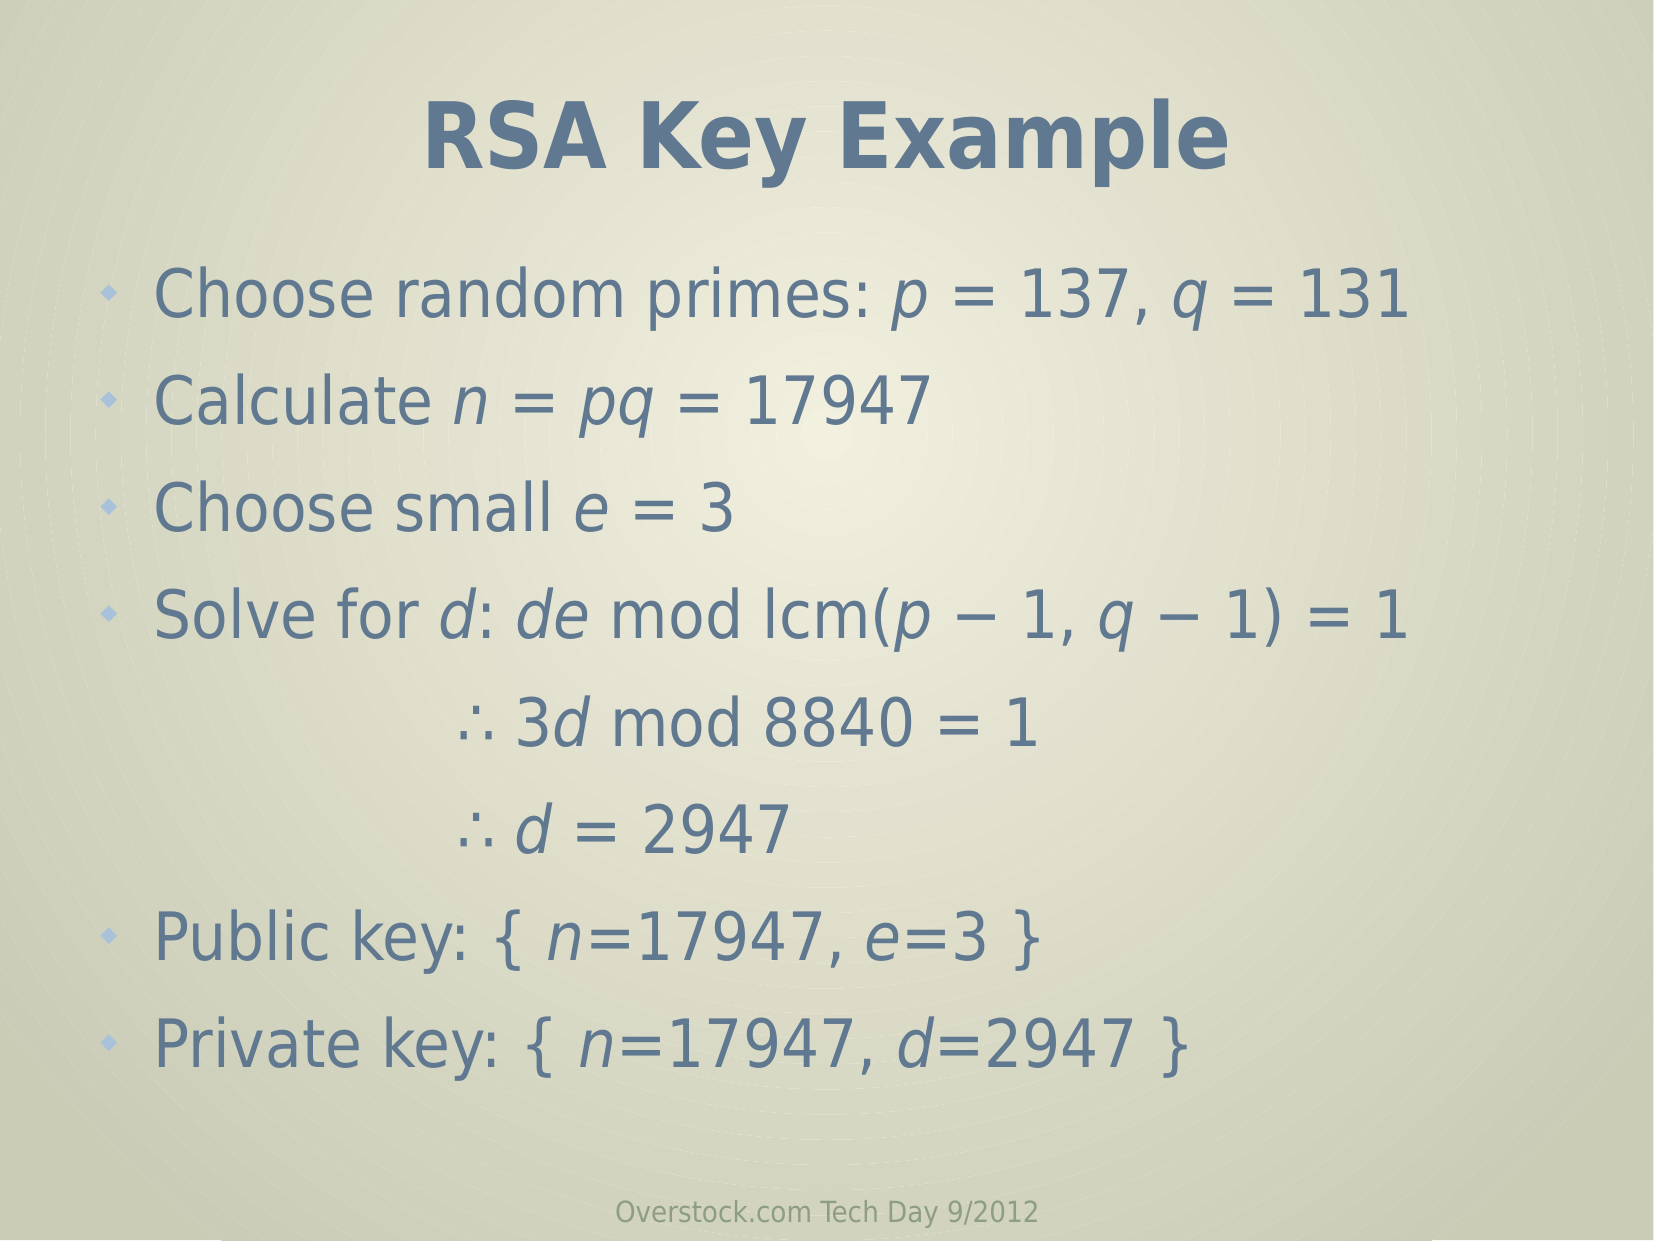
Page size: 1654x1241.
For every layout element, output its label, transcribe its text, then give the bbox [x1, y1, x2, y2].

list Choose random primes: p = 137, q = 131 Calculate n = pq = 17947 Choose small e = 3 Solve for d: de mod lcm(p − 1, q − 1) = 1 ∴ 3d mod 8840 = 1 ∴ d = 2947 Public key: { n=17947, e=3 } Private key: { n=17947, d=2947 } [82, 255, 1538, 1126]
title RSA Key Example [82, 49, 1571, 226]
